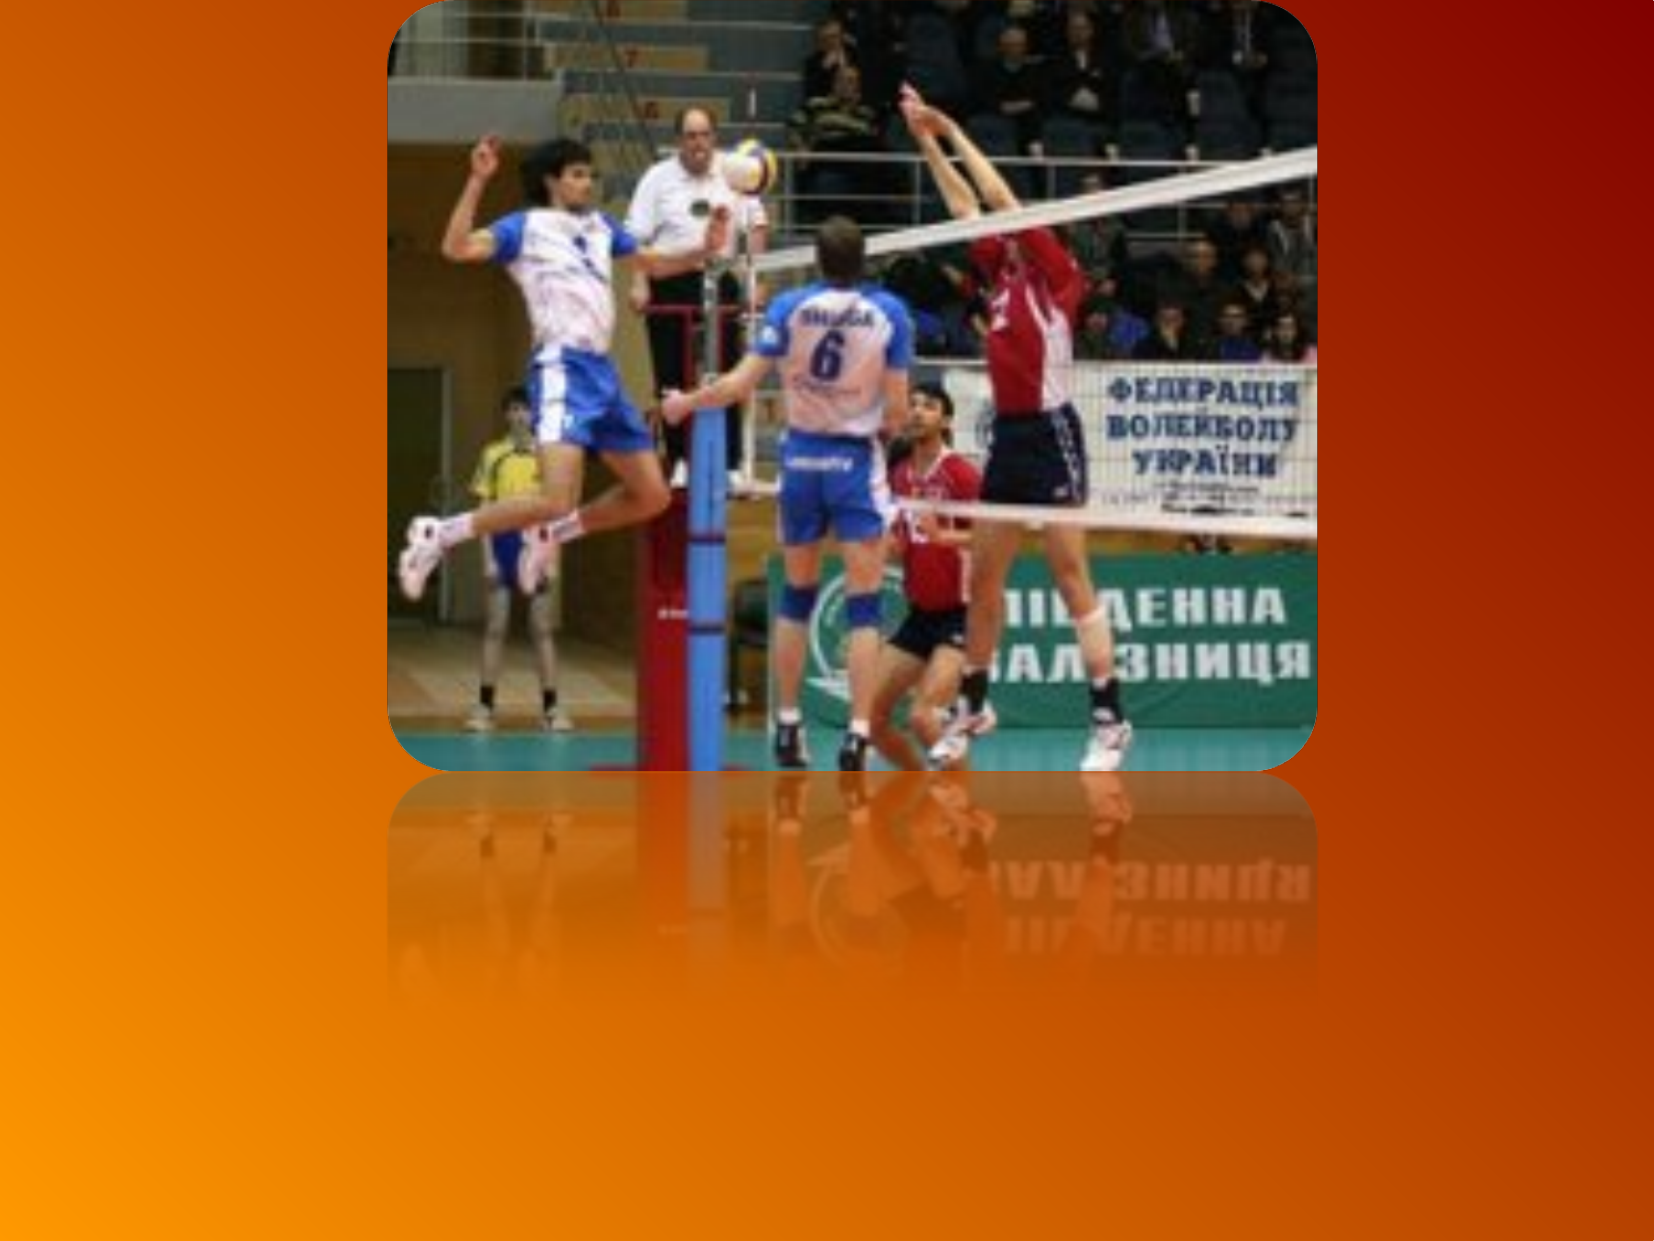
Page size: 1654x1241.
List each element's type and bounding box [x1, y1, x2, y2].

picture [383, 0, 1322, 1241]
